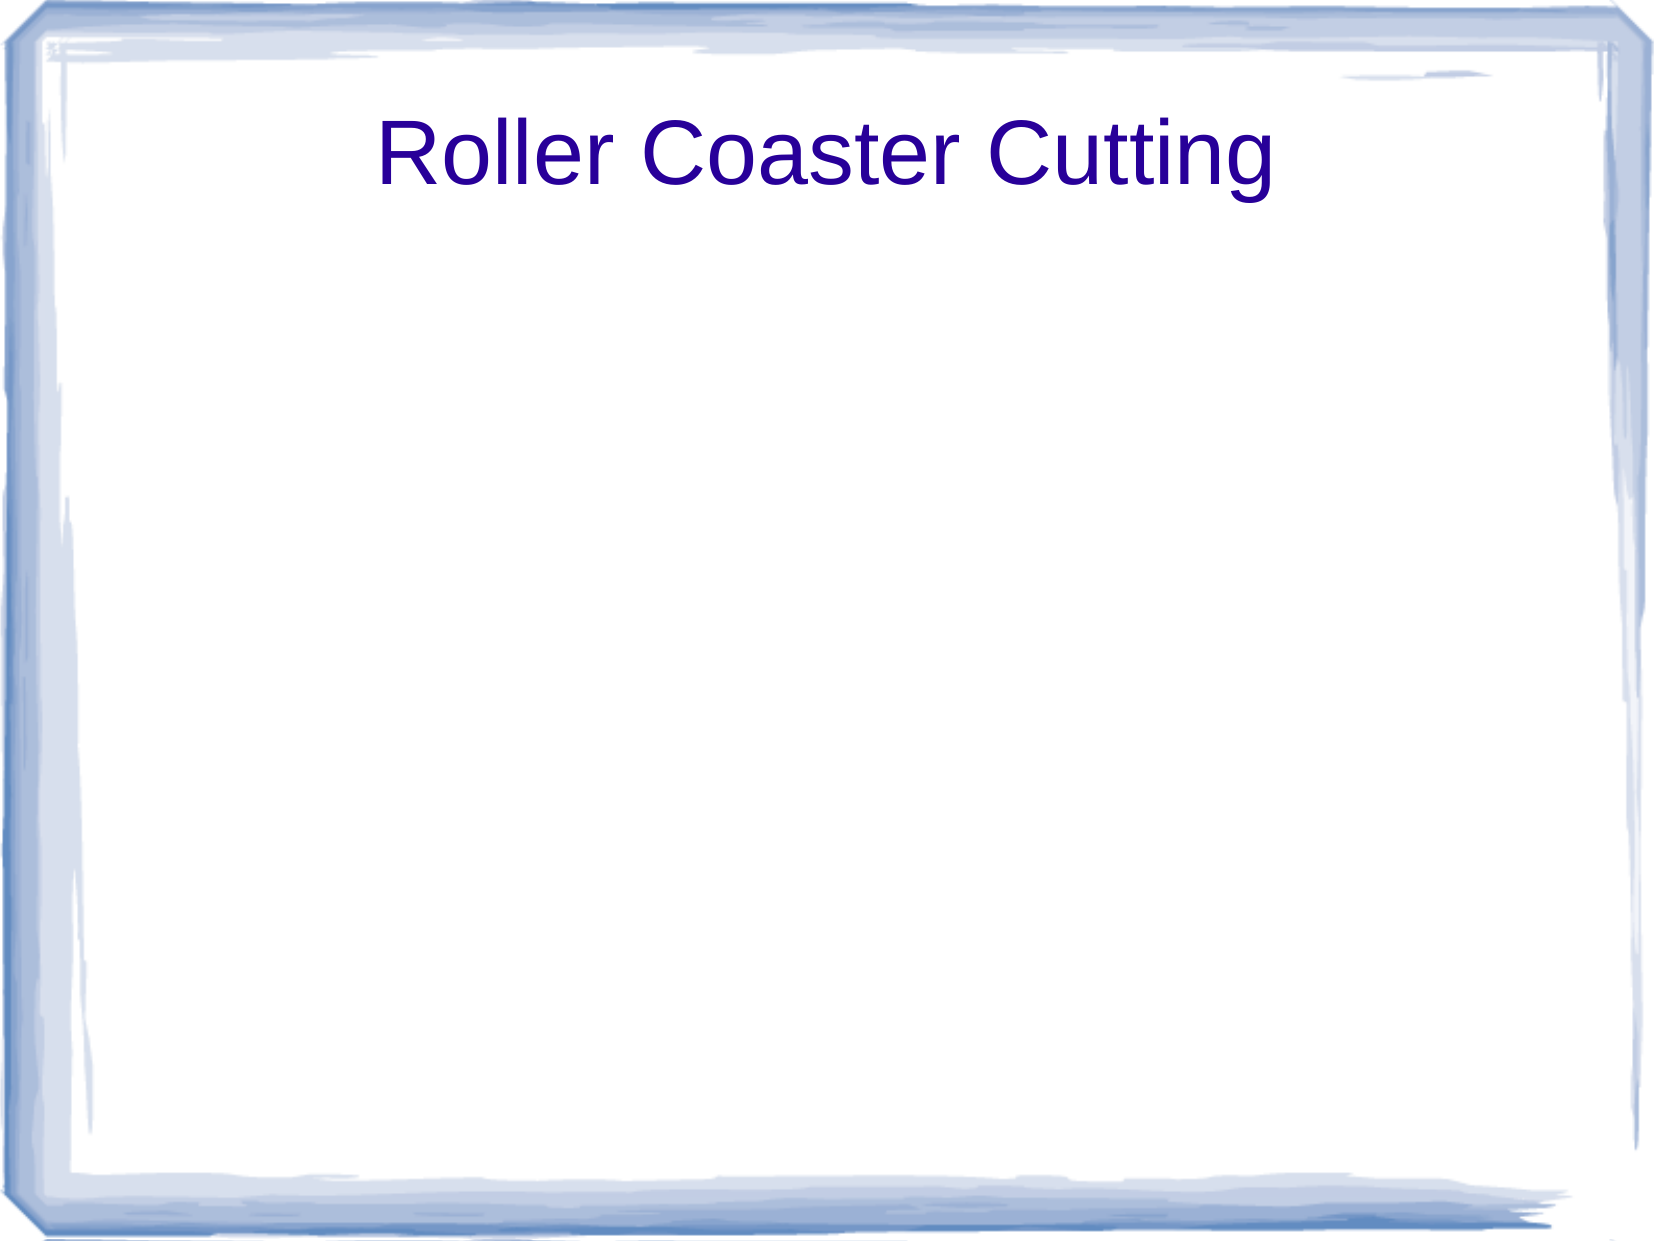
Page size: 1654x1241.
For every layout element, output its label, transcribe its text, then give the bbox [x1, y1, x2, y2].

title Roller Coaster Cutting [82, 56, 1571, 250]
picture [0, 0, 1654, 1241]
